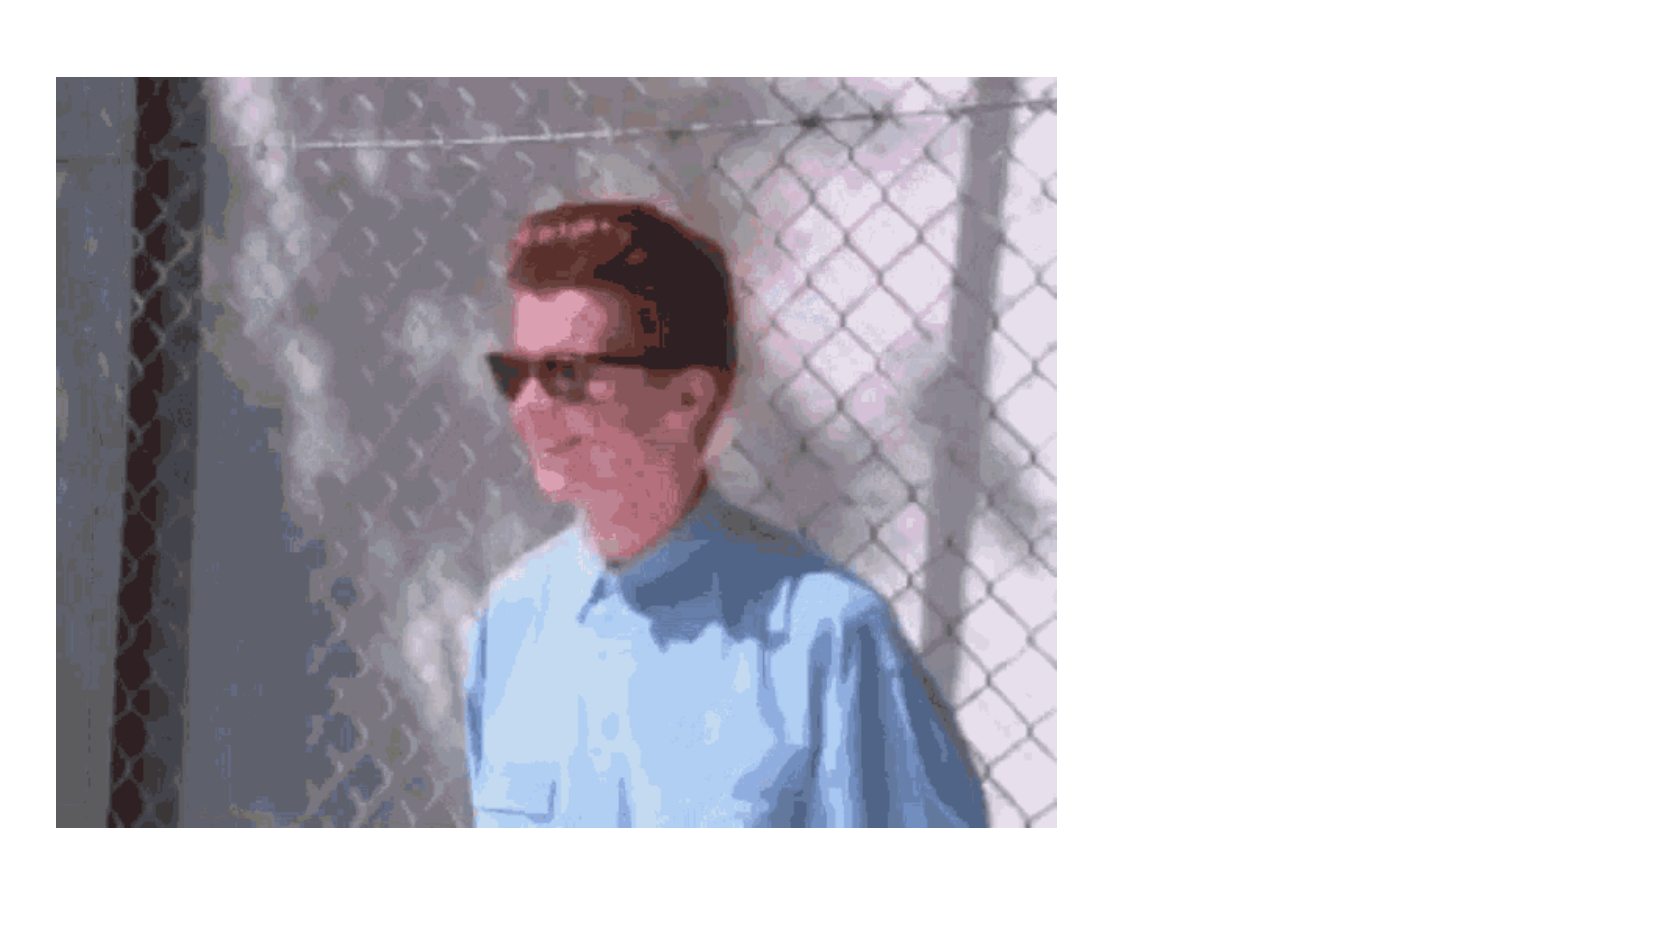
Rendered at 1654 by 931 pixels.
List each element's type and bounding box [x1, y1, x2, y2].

picture [56, 77, 1057, 828]
